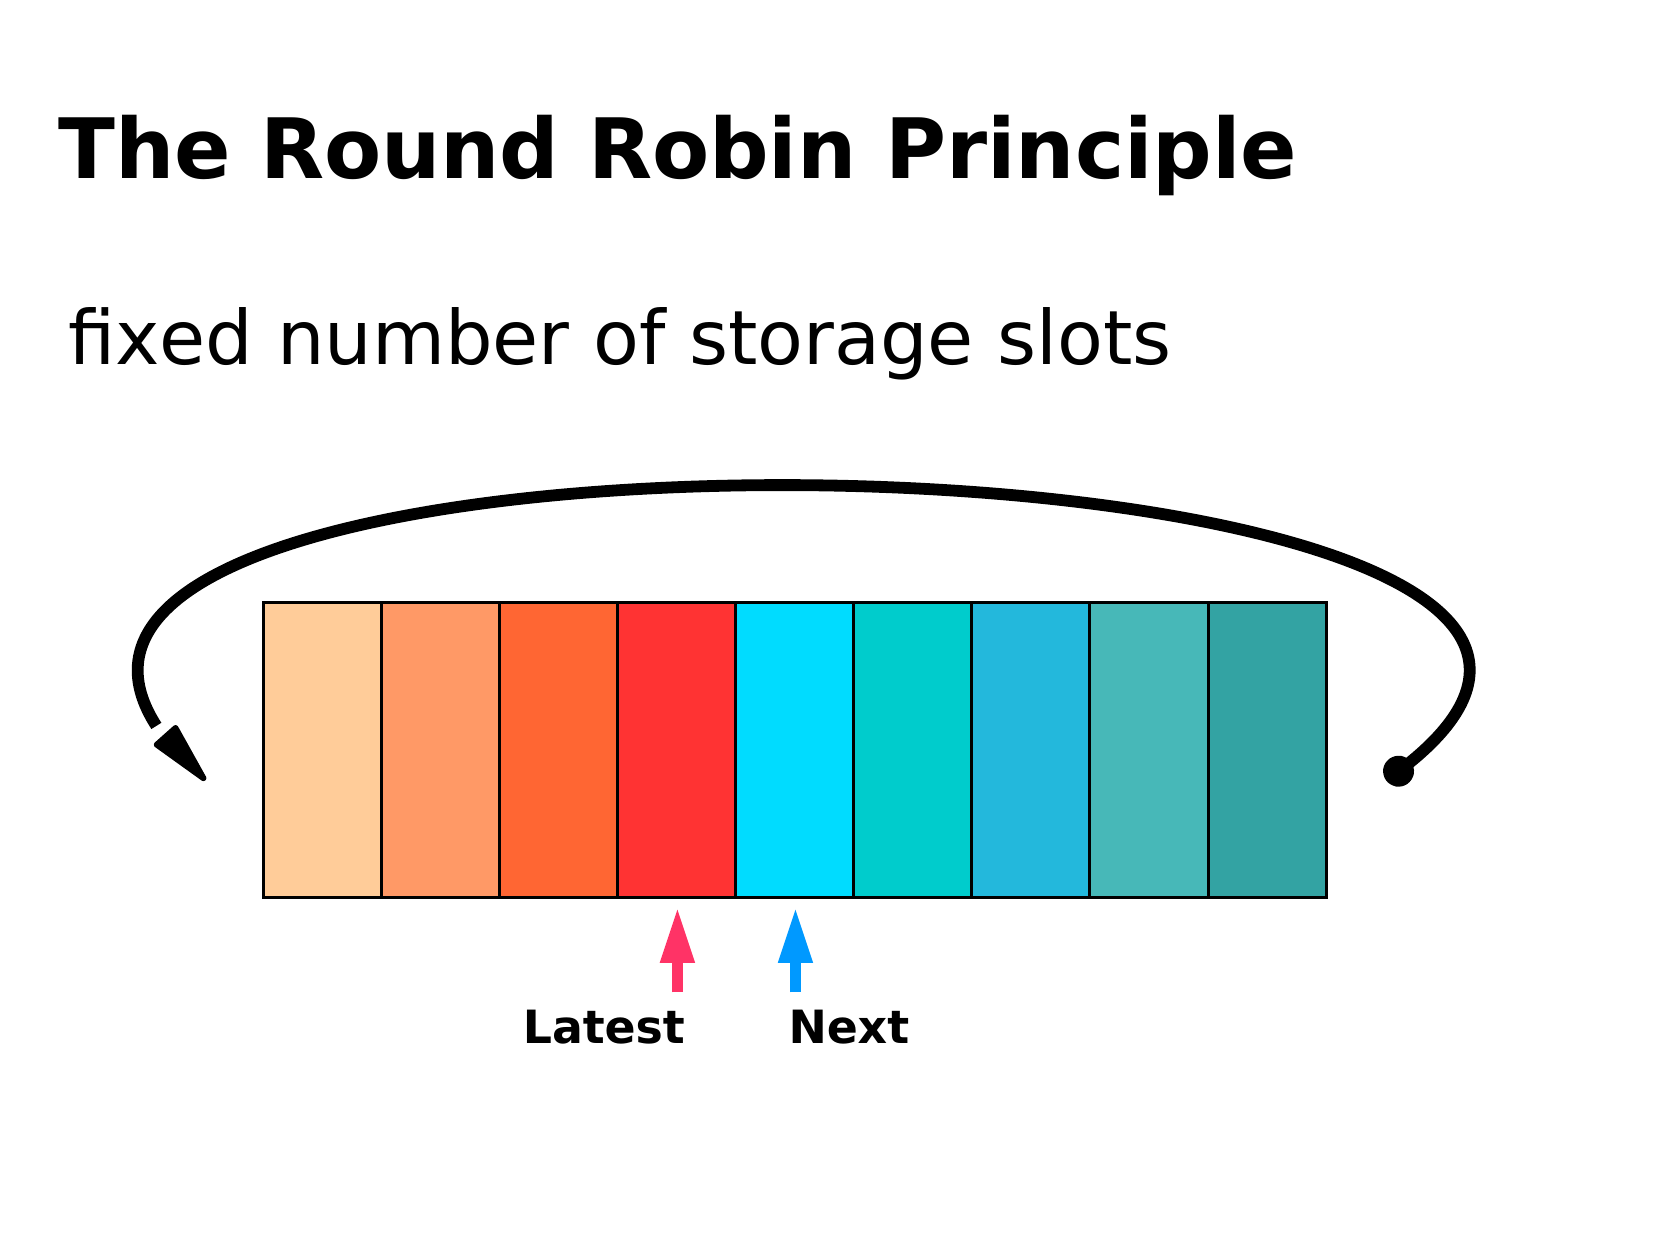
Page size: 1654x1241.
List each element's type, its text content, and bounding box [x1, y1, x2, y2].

text_box [263, 602, 1327, 898]
text_box Latest [506, 992, 702, 1064]
list fixed number of storage slots [50, 295, 1571, 1099]
text_box Next [772, 992, 926, 1064]
title The Round Robin Principle [59, 75, 1607, 225]
